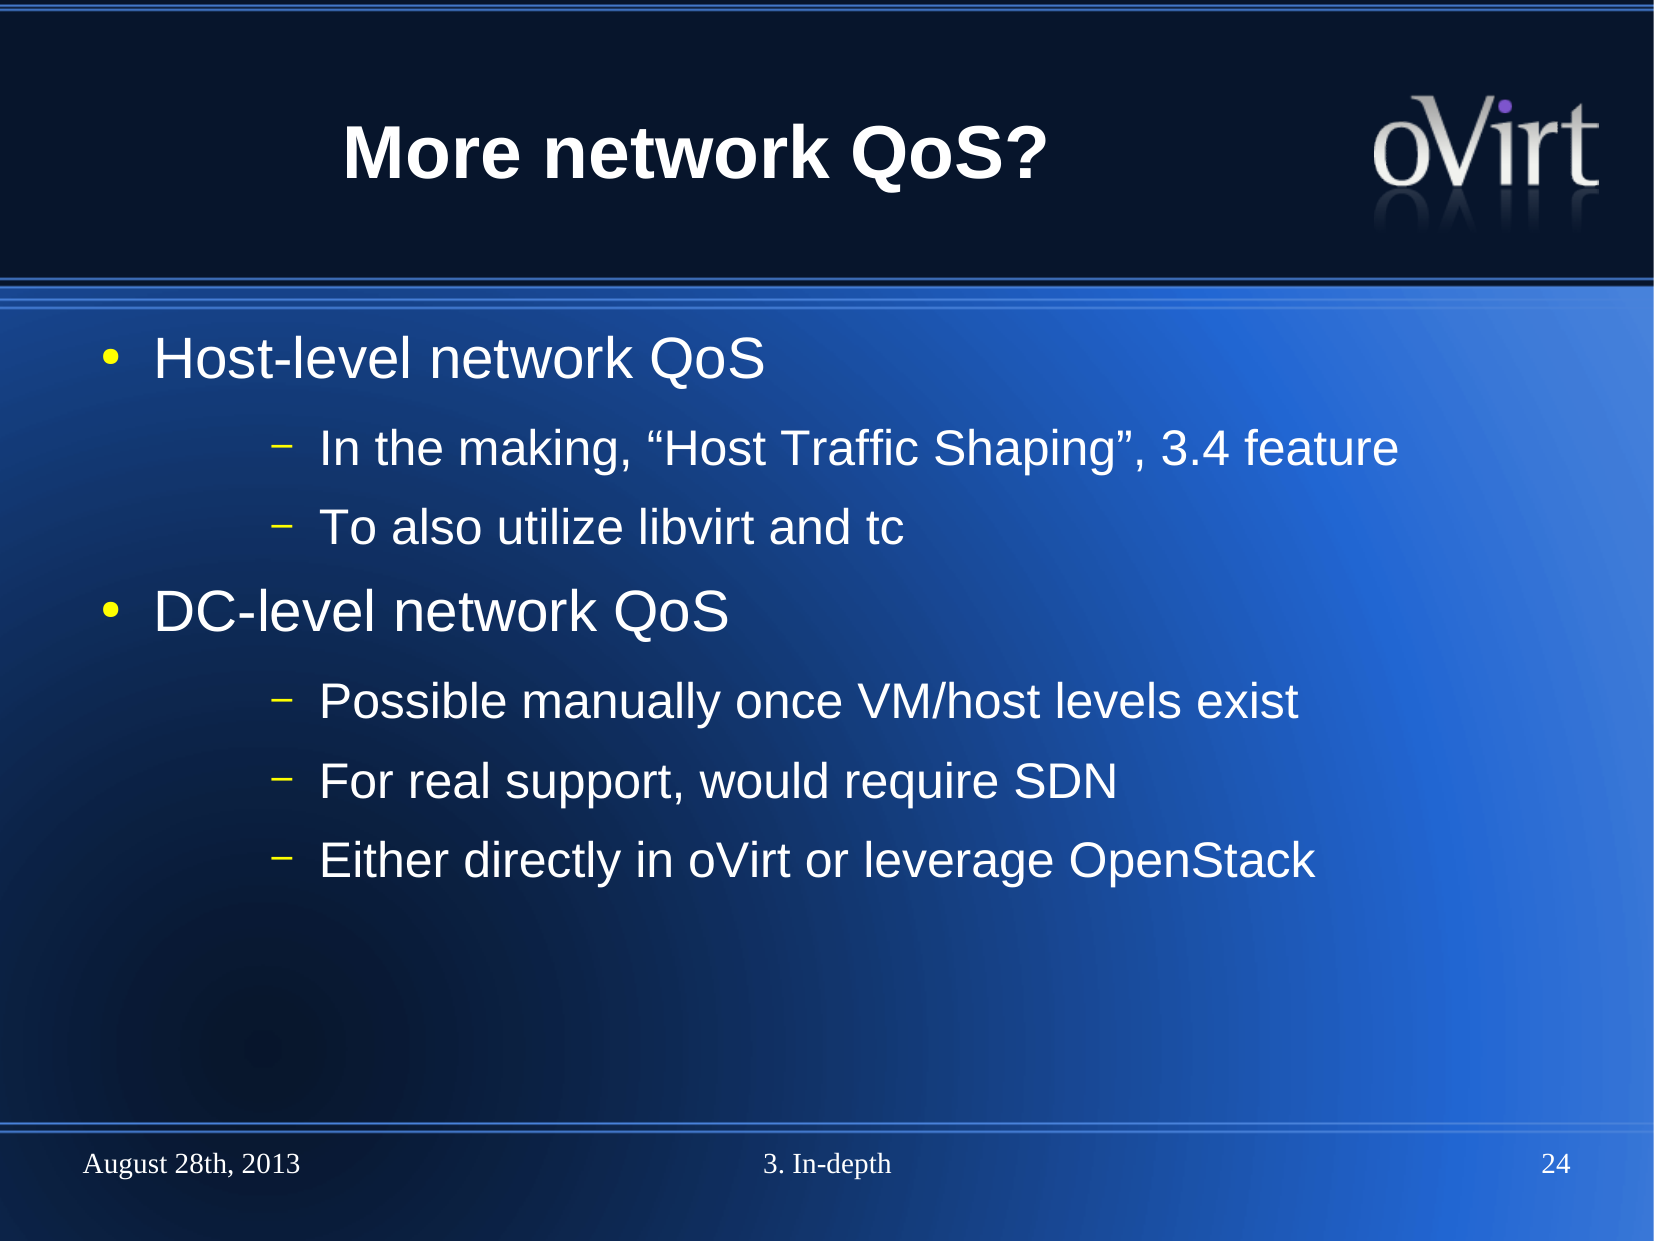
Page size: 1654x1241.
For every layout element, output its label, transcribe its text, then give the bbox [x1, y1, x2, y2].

picture [0, 0, 1654, 1241]
title More network QoS? [82, 49, 1312, 257]
list Host-level network QoS In the making, “Host Traffic Shaping”, 3.4 feature To also utilize libvirt and tc DC-level network QoS Possible manually once VM/host levels exist For real support, would require SDN Either directly in oVirt or leverage OpenStack [82, 325, 1538, 1031]
